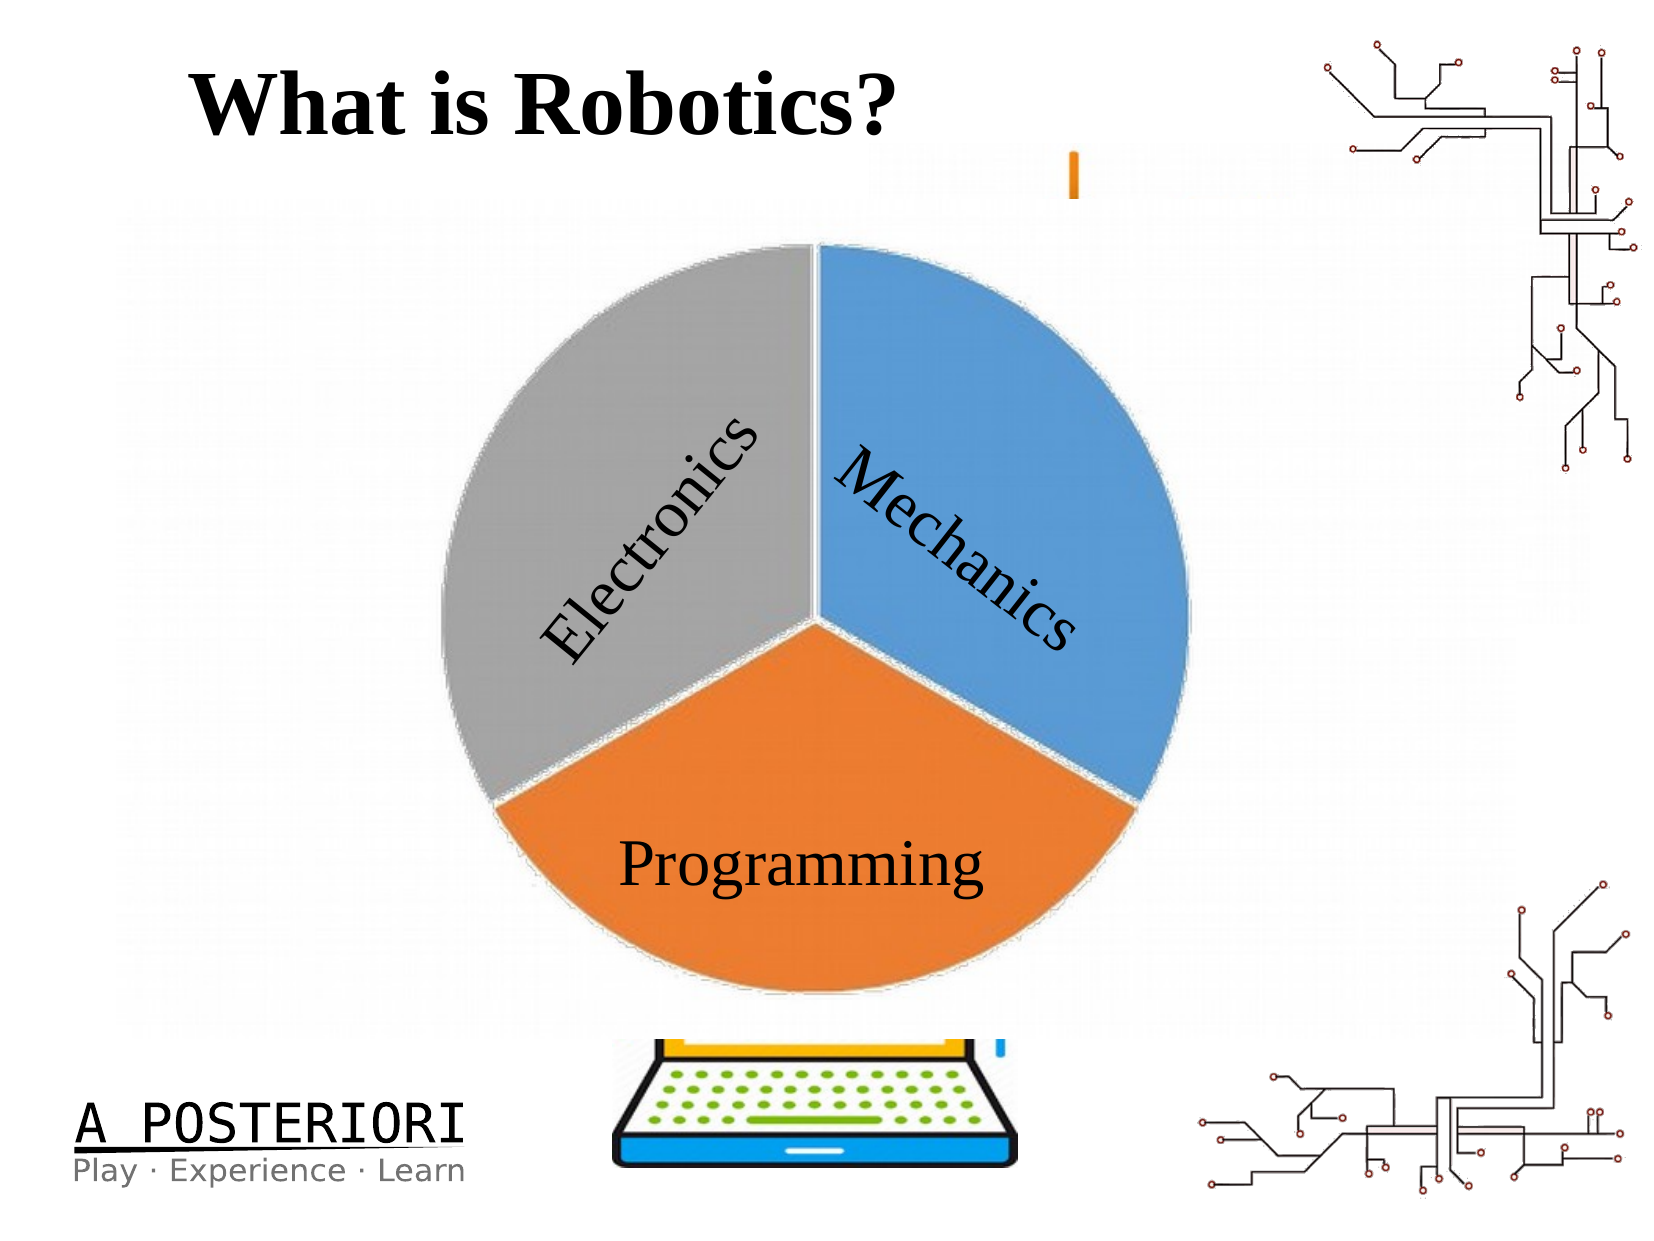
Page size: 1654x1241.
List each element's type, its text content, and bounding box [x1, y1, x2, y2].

text_box Mechanics [845, 399, 1142, 656]
text_box Programming [618, 788, 994, 863]
subtitle Electronics [496, 360, 756, 655]
picture [73, 1101, 466, 1189]
picture [116, 35, 1643, 1201]
title What is Robotics? [11, 14, 1077, 192]
